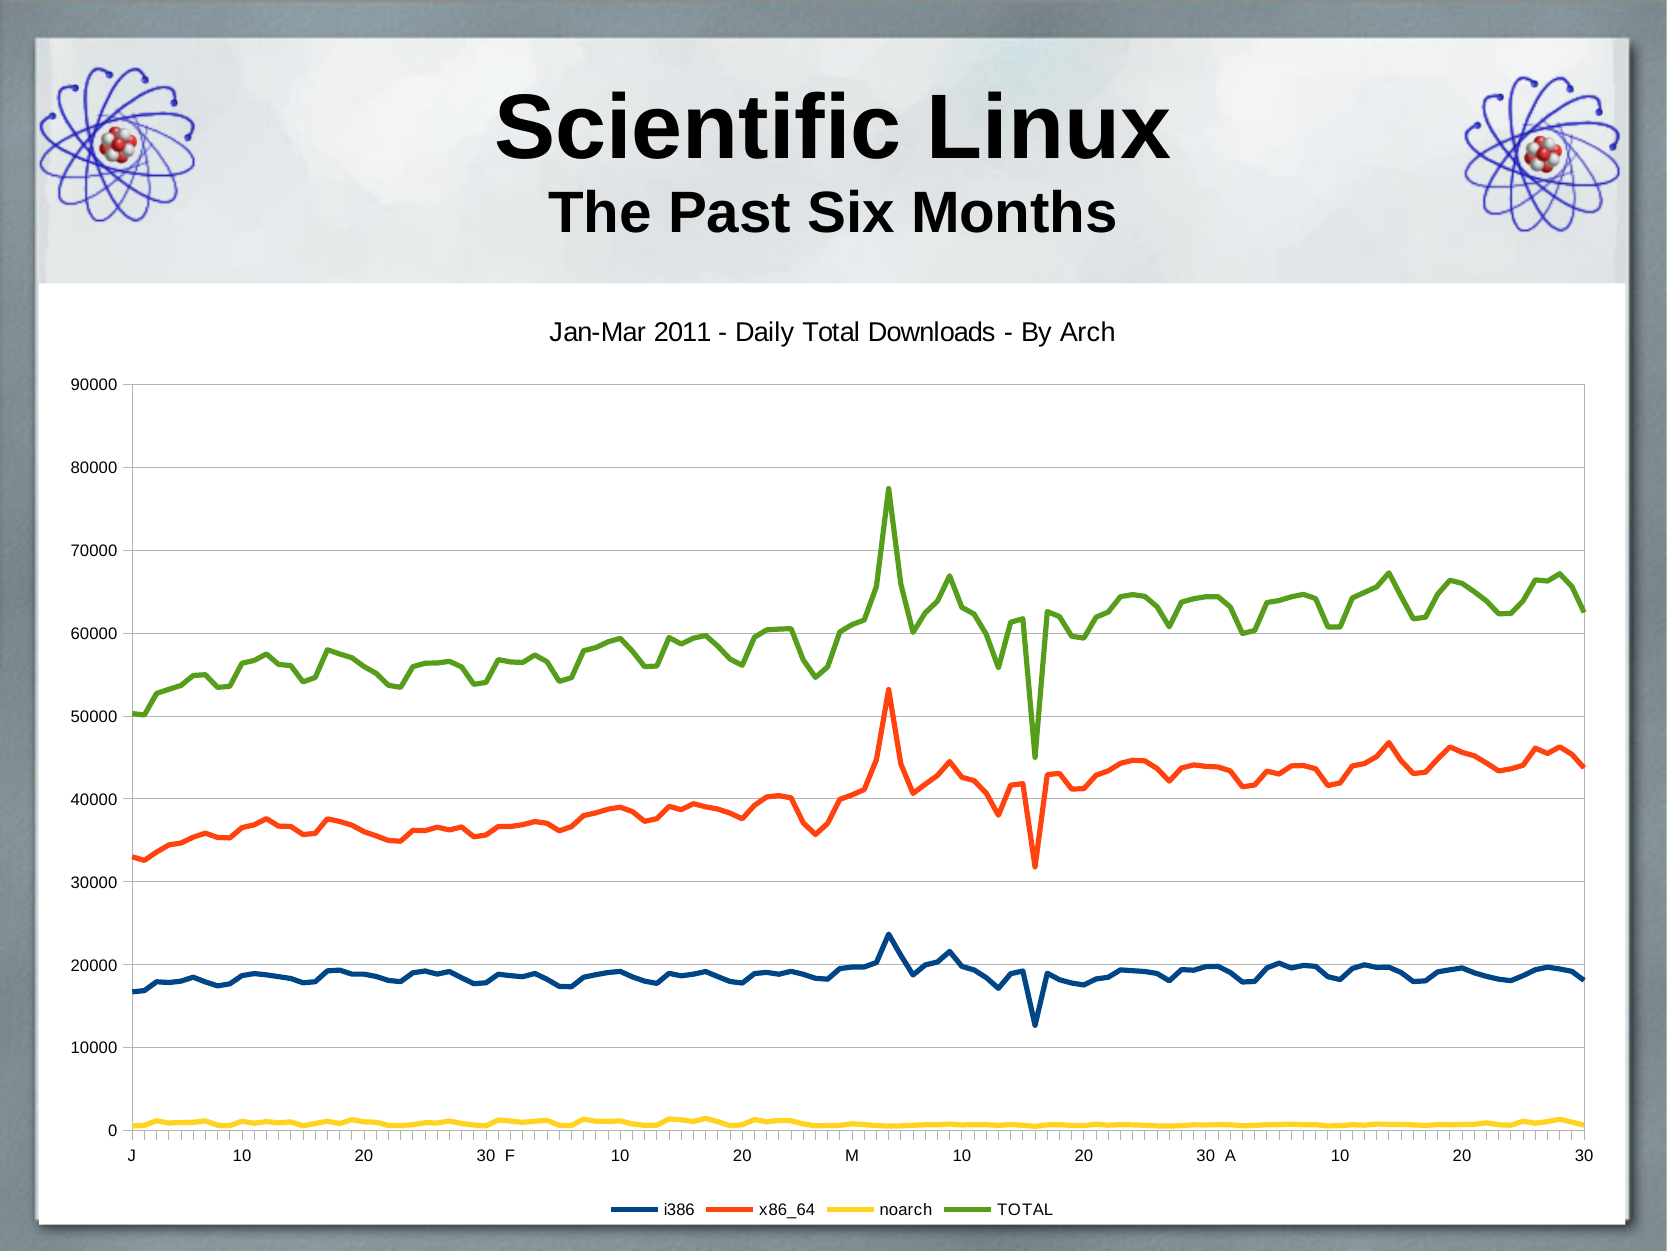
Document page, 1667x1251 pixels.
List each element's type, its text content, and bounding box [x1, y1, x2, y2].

title Scientific Linux The Past Six Months [289, 75, 1378, 246]
chart [38, 283, 1626, 1225]
picture [0, 0, 1667, 1251]
